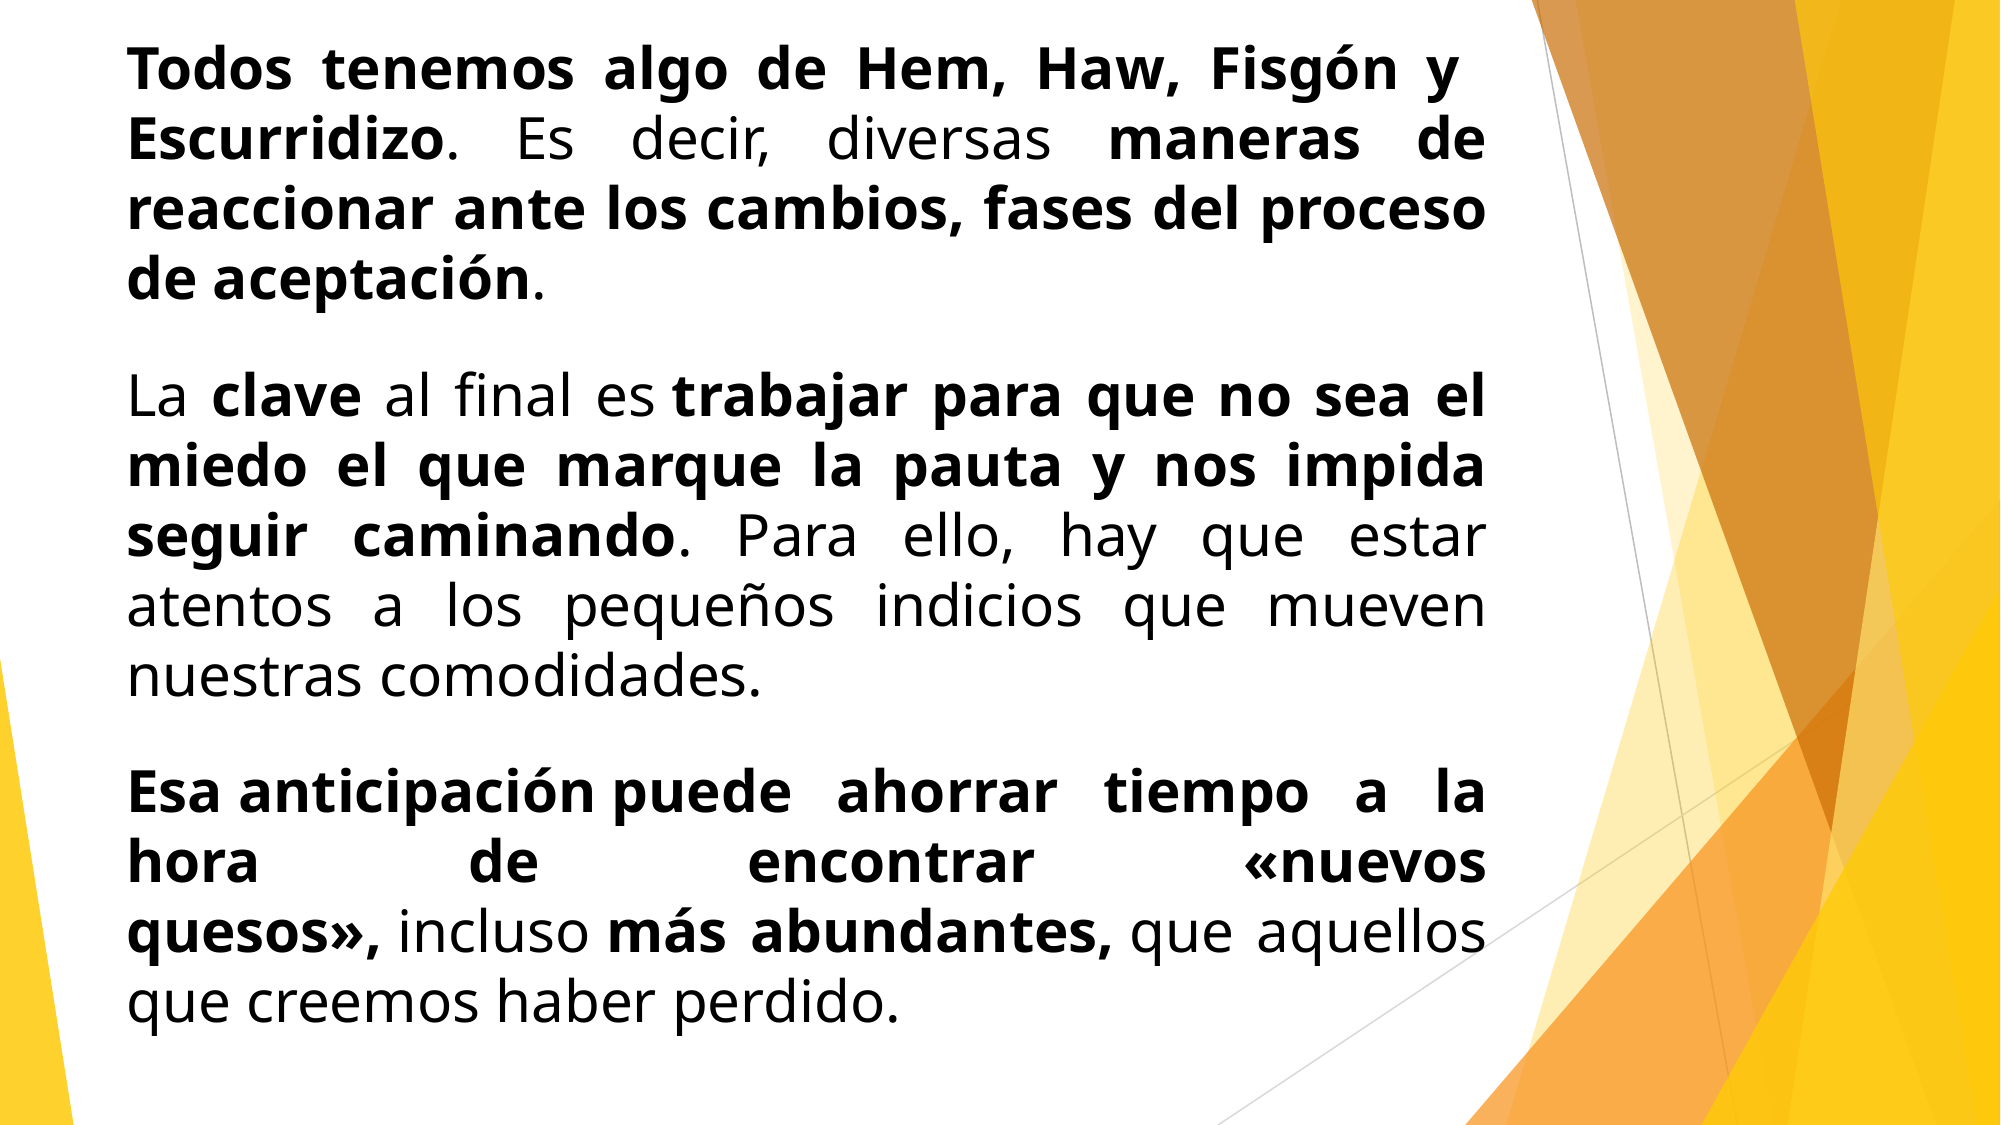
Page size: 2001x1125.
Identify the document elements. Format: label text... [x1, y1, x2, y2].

text_box Todos tenemos algo de Hem, Haw, Fisgón y Escurridizo. Es decir, diversas maneras de reaccionar ante los cambios, fases del proceso de aceptación. La clave al final es trabajar para que no sea el miedo el que marque la pauta y nos impida seguir caminando. Para ello, hay que estar atentos a los pequeños indicios que mueven nuestras comodidades. Esa anticipación puede ahorrar tiempo a la hora de encontrar «nuevos quesos», incluso más abundantes, que aquellos que creemos haber perdido. [111, 23, 1519, 1055]
